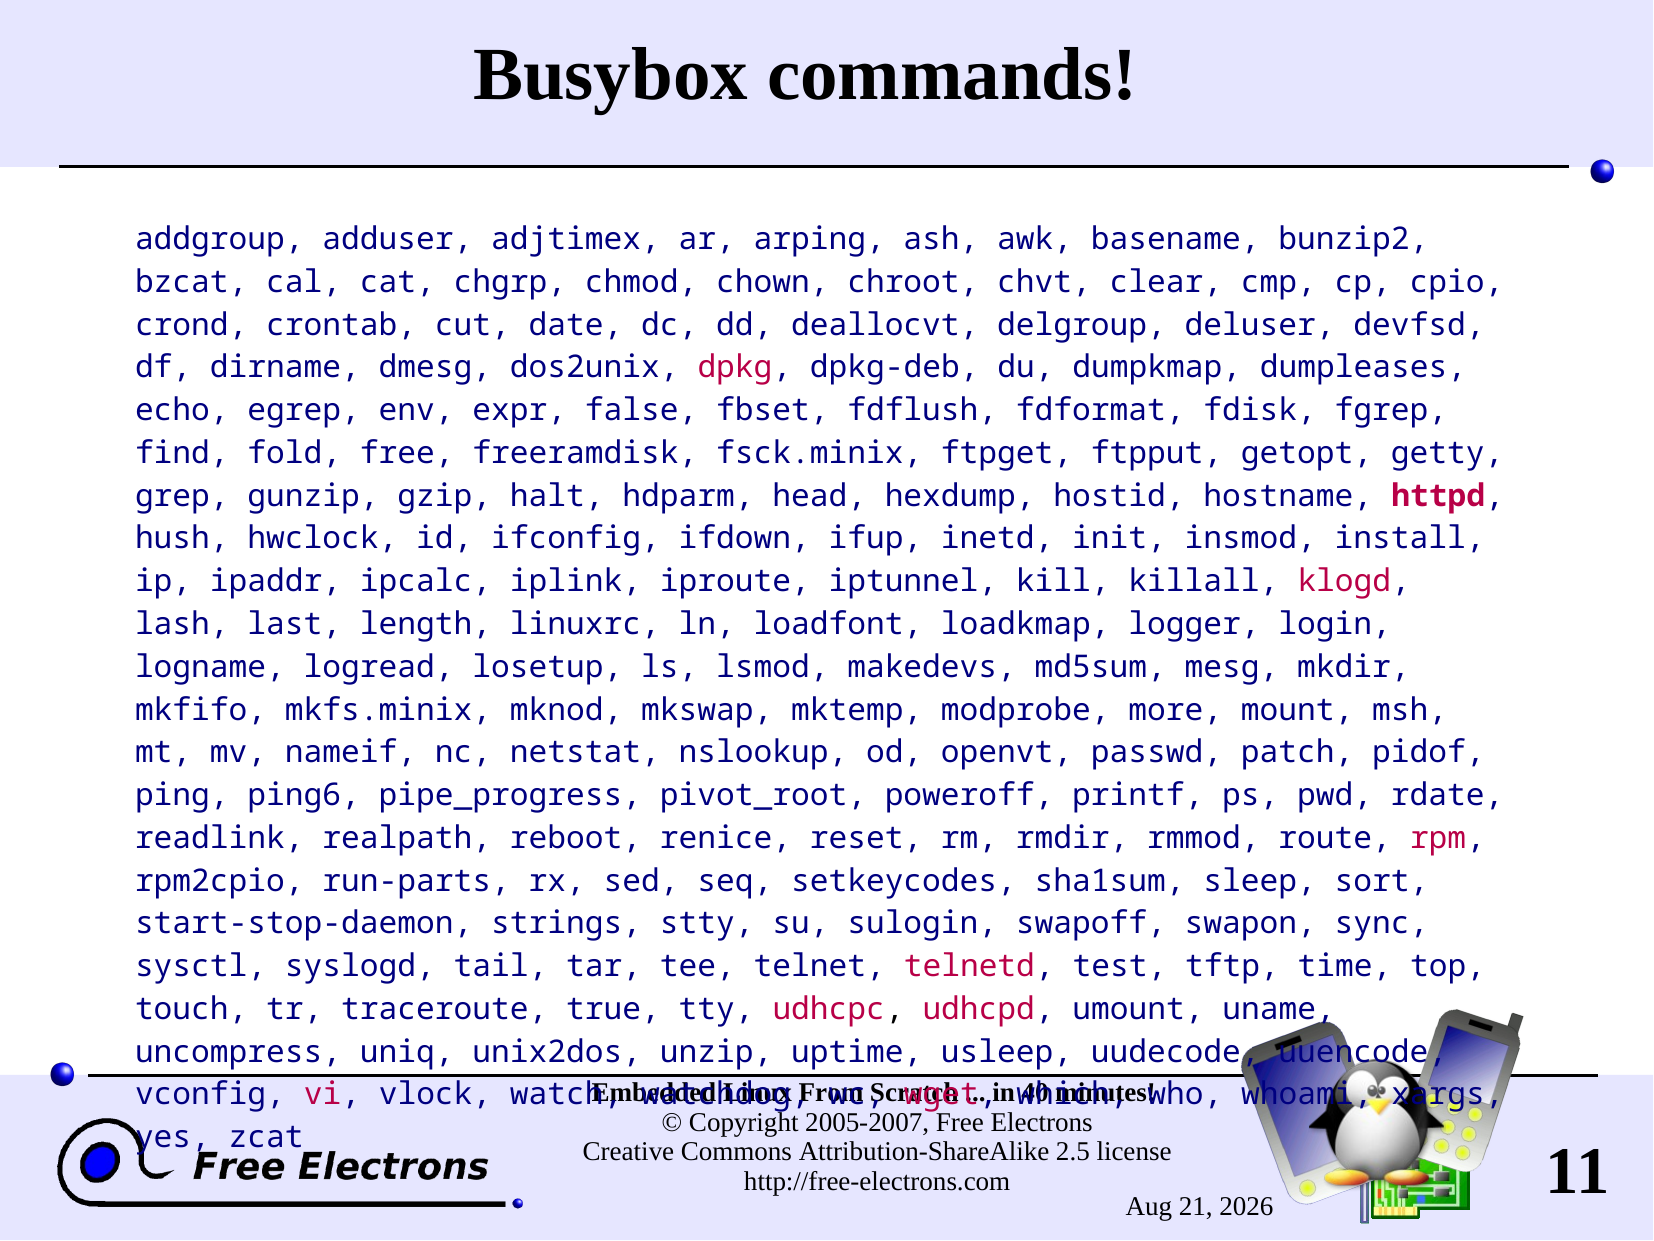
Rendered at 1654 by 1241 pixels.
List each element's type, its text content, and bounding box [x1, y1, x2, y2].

picture [50, 1107, 527, 1216]
list addgroup, adduser, adjtimex, ar, arping, ash, awk, basename, bunzip2, bzcat, cal, cat, chgrp, chmod, chown, chroot, chvt, clear, cmp, cp, cpio, crond, crontab, cut, date, dc, dd, deallocvt, delgroup, deluser, devfsd, df, dirname, dmesg, dos2unix, dpkg, dpkg-deb, du, dumpkmap, dumpleases, echo, egrep, env, expr, false, fbset, fdflush, fdformat, fdisk, fgrep, find, fold, free, freeramdisk, fsck.minix, ftpget, ftpput, getopt, getty, grep, gunzip, gzip, halt, hdparm, head, hexdump, hostid, hostname, httpd, hush, hwclock, id, ifconfig, ifdown, ifup, inetd, init, insmod, install, ip, ipaddr, ipcalc, iplink, iproute, iptunnel, kill, killall, klogd, lash, last, length, linuxrc, ln, loadfont, loadkmap, logger, login, logname, logread, losetup, ls, lsmod, makedevs, md5sum, mesg, mkdir, mkfifo, mkfs.minix, mknod, mkswap, mktemp, modprobe, more, mount, msh, mt, mv, nameif, nc, netstat, nslookup, od, openvt, passwd, patch, pidof, ping, ping6, pipe_progress, pivot_root, poweroff, printf, ps, pwd, rdate, readlink, realpath, reboot, renice, reset, rm, rmdir, rmmod, route, rpm, rpm2cpio, run-parts, rx, sed, seq, setkeycodes, sha1sum, sleep, sort, start-stop-daemon, strings, stty, su, sulogin, swapoff, swapon, sync, sysctl, syslogd, tail, tar, tee, telnet, telnetd, test, tftp, time, top, touch, tr, traceroute, true, tty, udhcpc, udhcpd, umount, uname, uncompress, uniq, unix2dos, unzip, uptime, usleep, uudecode, uuencode, vconfig, vi, vlock, watch, watchdog, wc, wget, which, who, whoami, xargs, yes, zcat [105, 216, 1518, 1066]
title Busybox commands! [60, 18, 1551, 132]
picture [1231, 1007, 1538, 1241]
